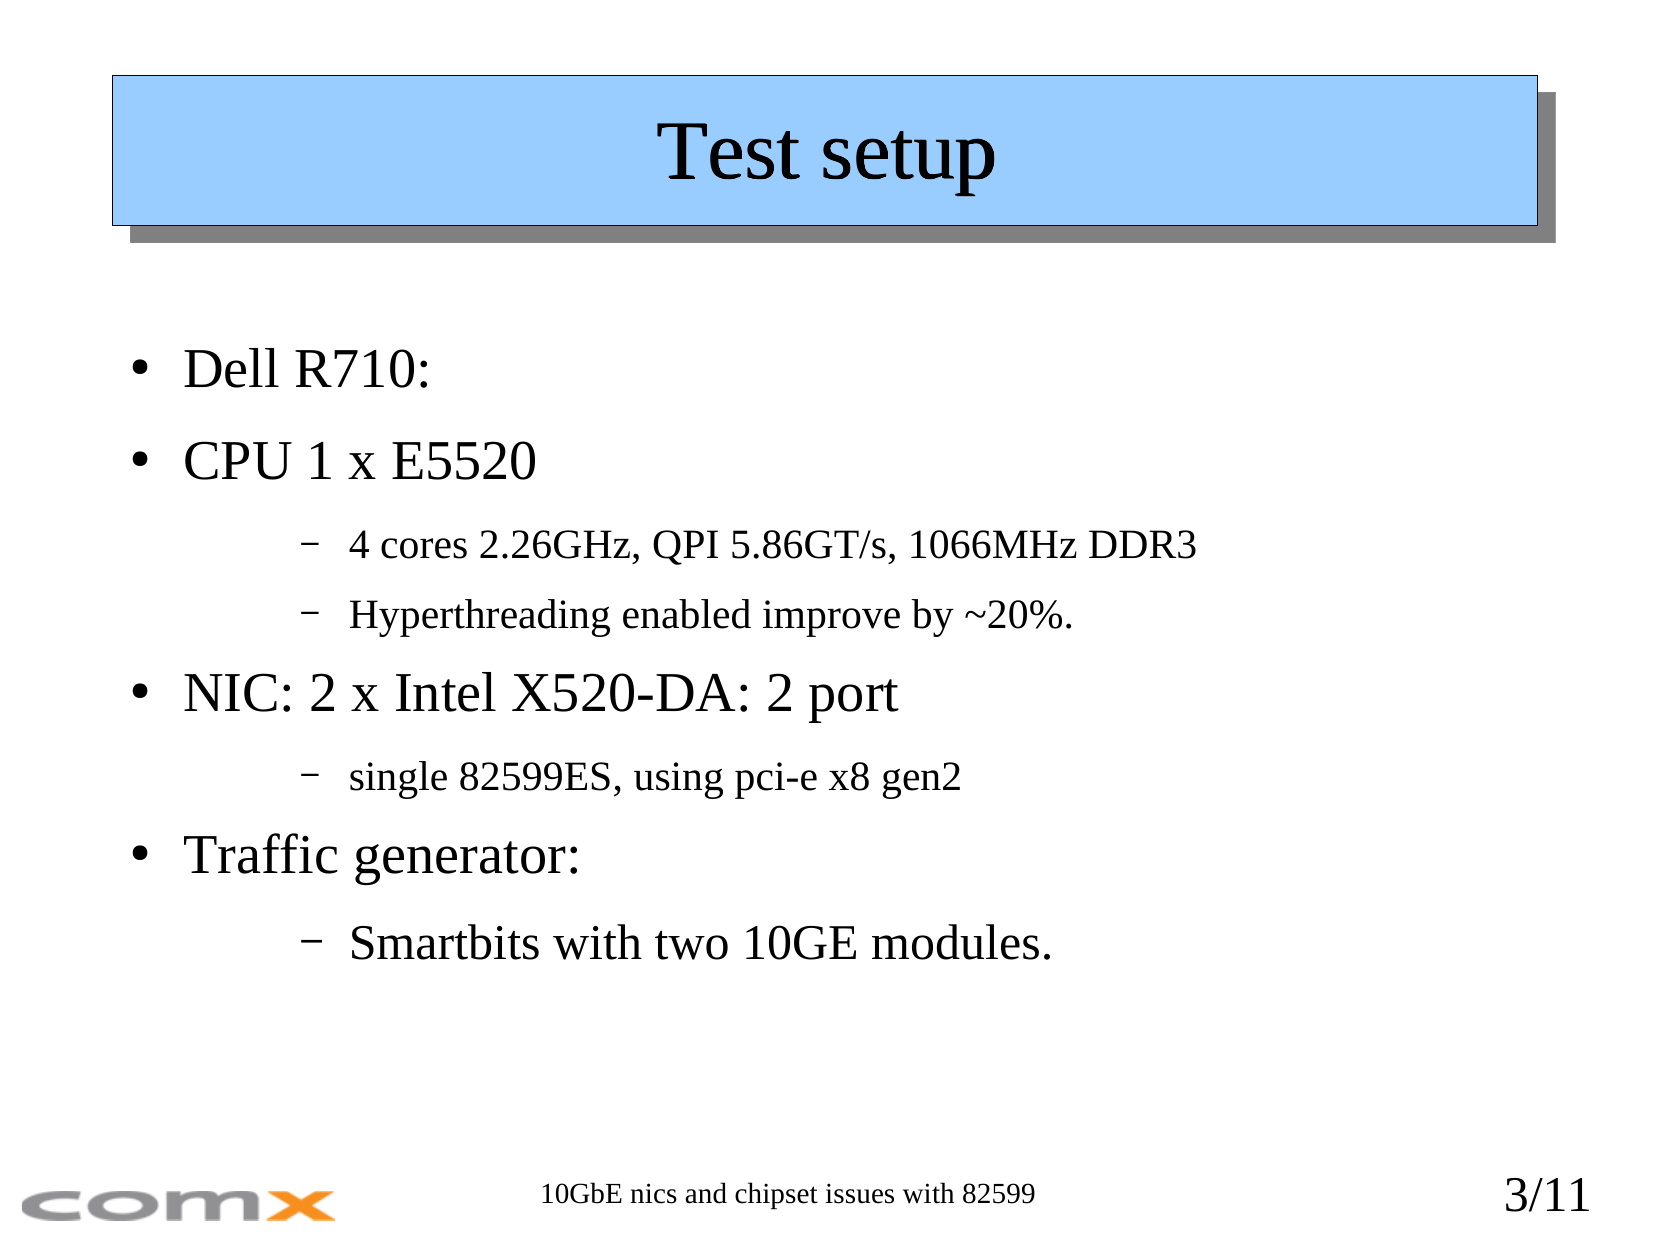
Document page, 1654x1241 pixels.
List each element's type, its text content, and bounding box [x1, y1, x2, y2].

picture [21, 1191, 335, 1221]
list Dell R710: CPU 1 x E5520 4 cores 2.26GHz, QPI 5.86GT/s, 1066MHz DDR3 Hyperthreading enabled improve by ~20%. NIC: 2 x Intel X520-DA: 2 port single 82599ES, using pci-e x8 gen2 Traffic generator: Smartbits with two 10GE modules. [112, 337, 1538, 1096]
title Test setup [116, 90, 1538, 211]
